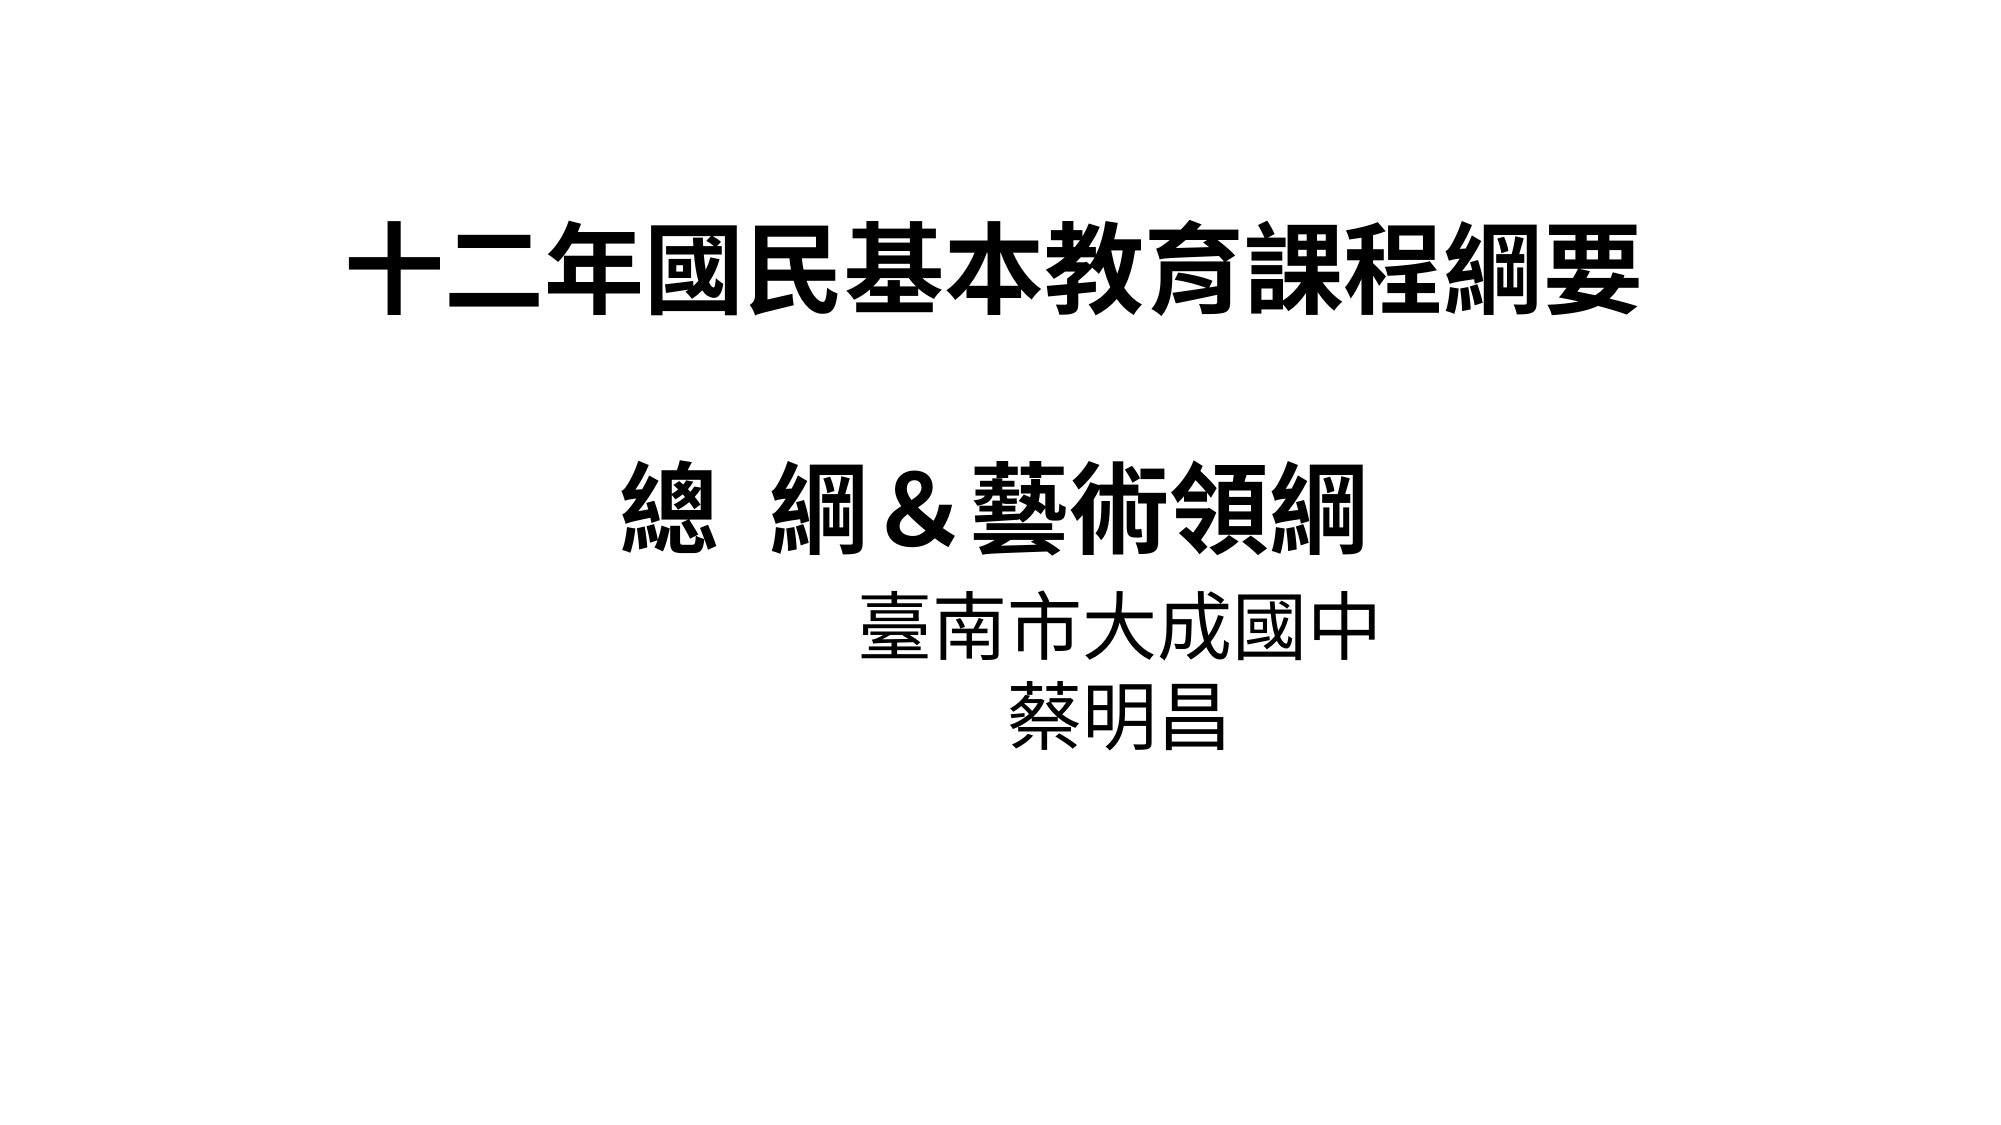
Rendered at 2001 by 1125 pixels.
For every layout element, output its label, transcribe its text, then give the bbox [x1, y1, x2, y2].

text_box 十二年國民基本教育課程綱要 總 綱＆藝術領綱 [314, 199, 1674, 575]
text_box 臺南市大成國中 蔡明昌 [836, 571, 1404, 767]
